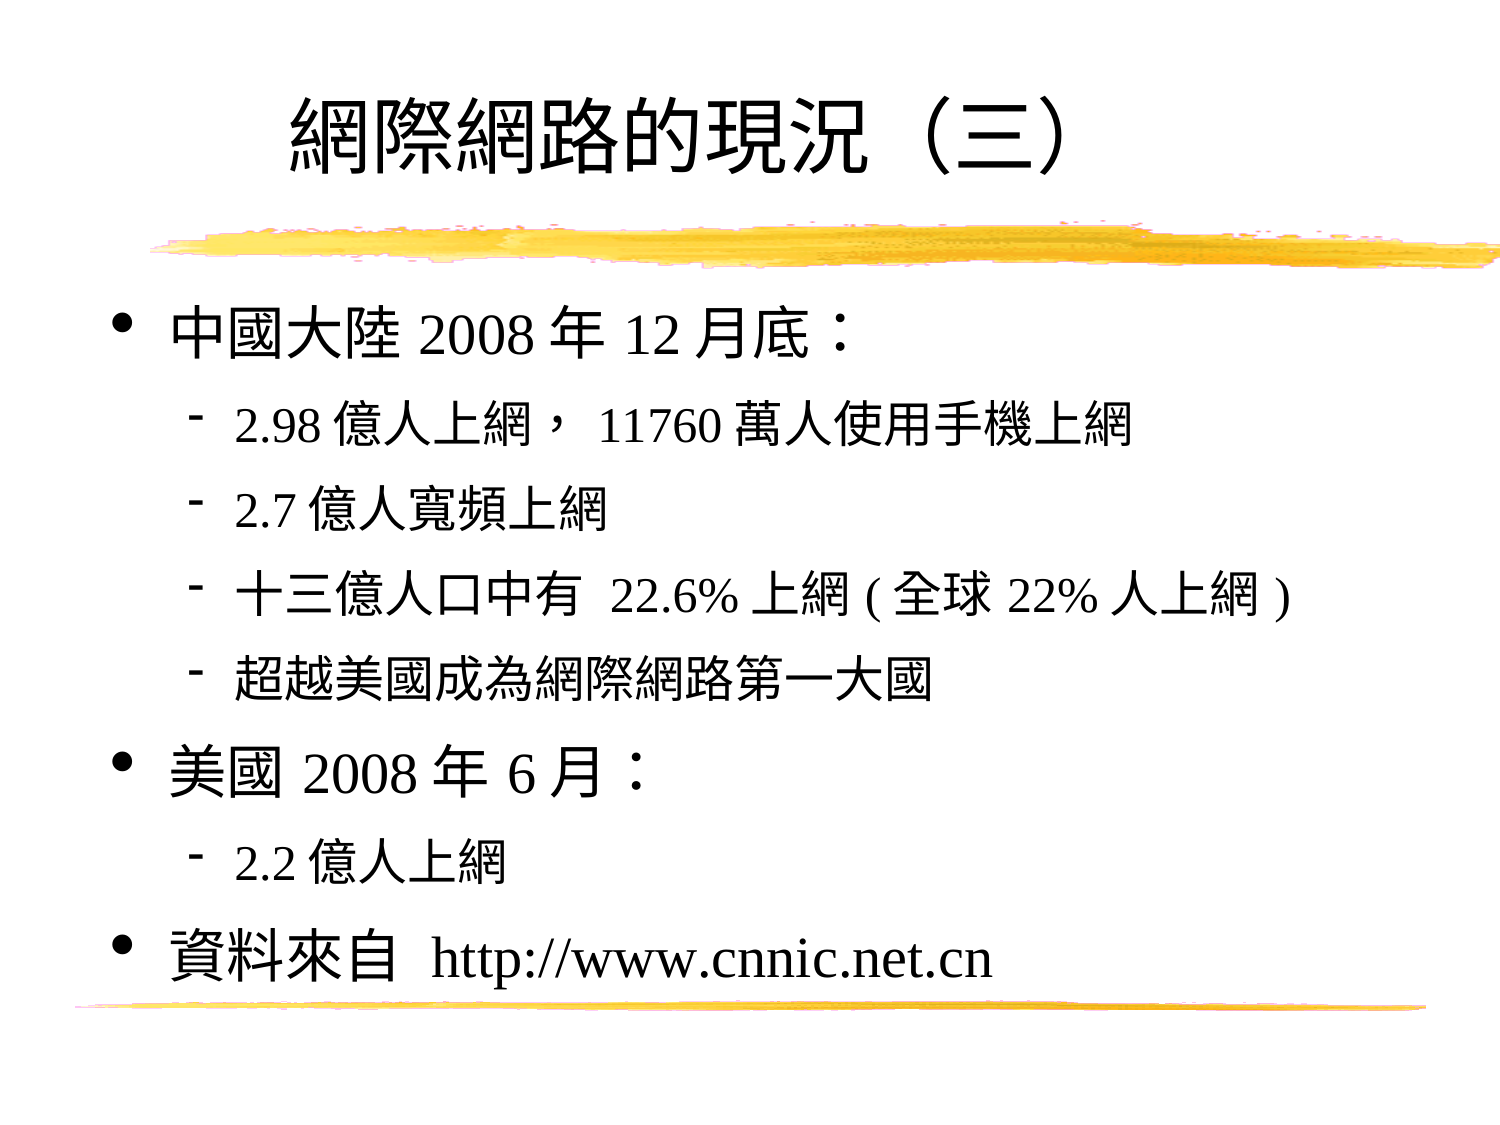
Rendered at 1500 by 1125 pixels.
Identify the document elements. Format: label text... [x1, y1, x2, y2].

picture [75, 999, 1426, 1013]
list 中國大陸2008年12月底： 2.98億人上網，11760萬人使用手機上網 2.7億人寬頻上網 十三億人口中有 22.6%上網(全球22%人上網) 超越美國成為網際網路第一大國 美國2008年6月： 2.2億人上網 資料來自 http://www.cnnic.net.cn [112, 287, 1388, 988]
picture [150, 215, 1500, 279]
title 網際網路的現況（三） [66, 37, 1342, 226]
